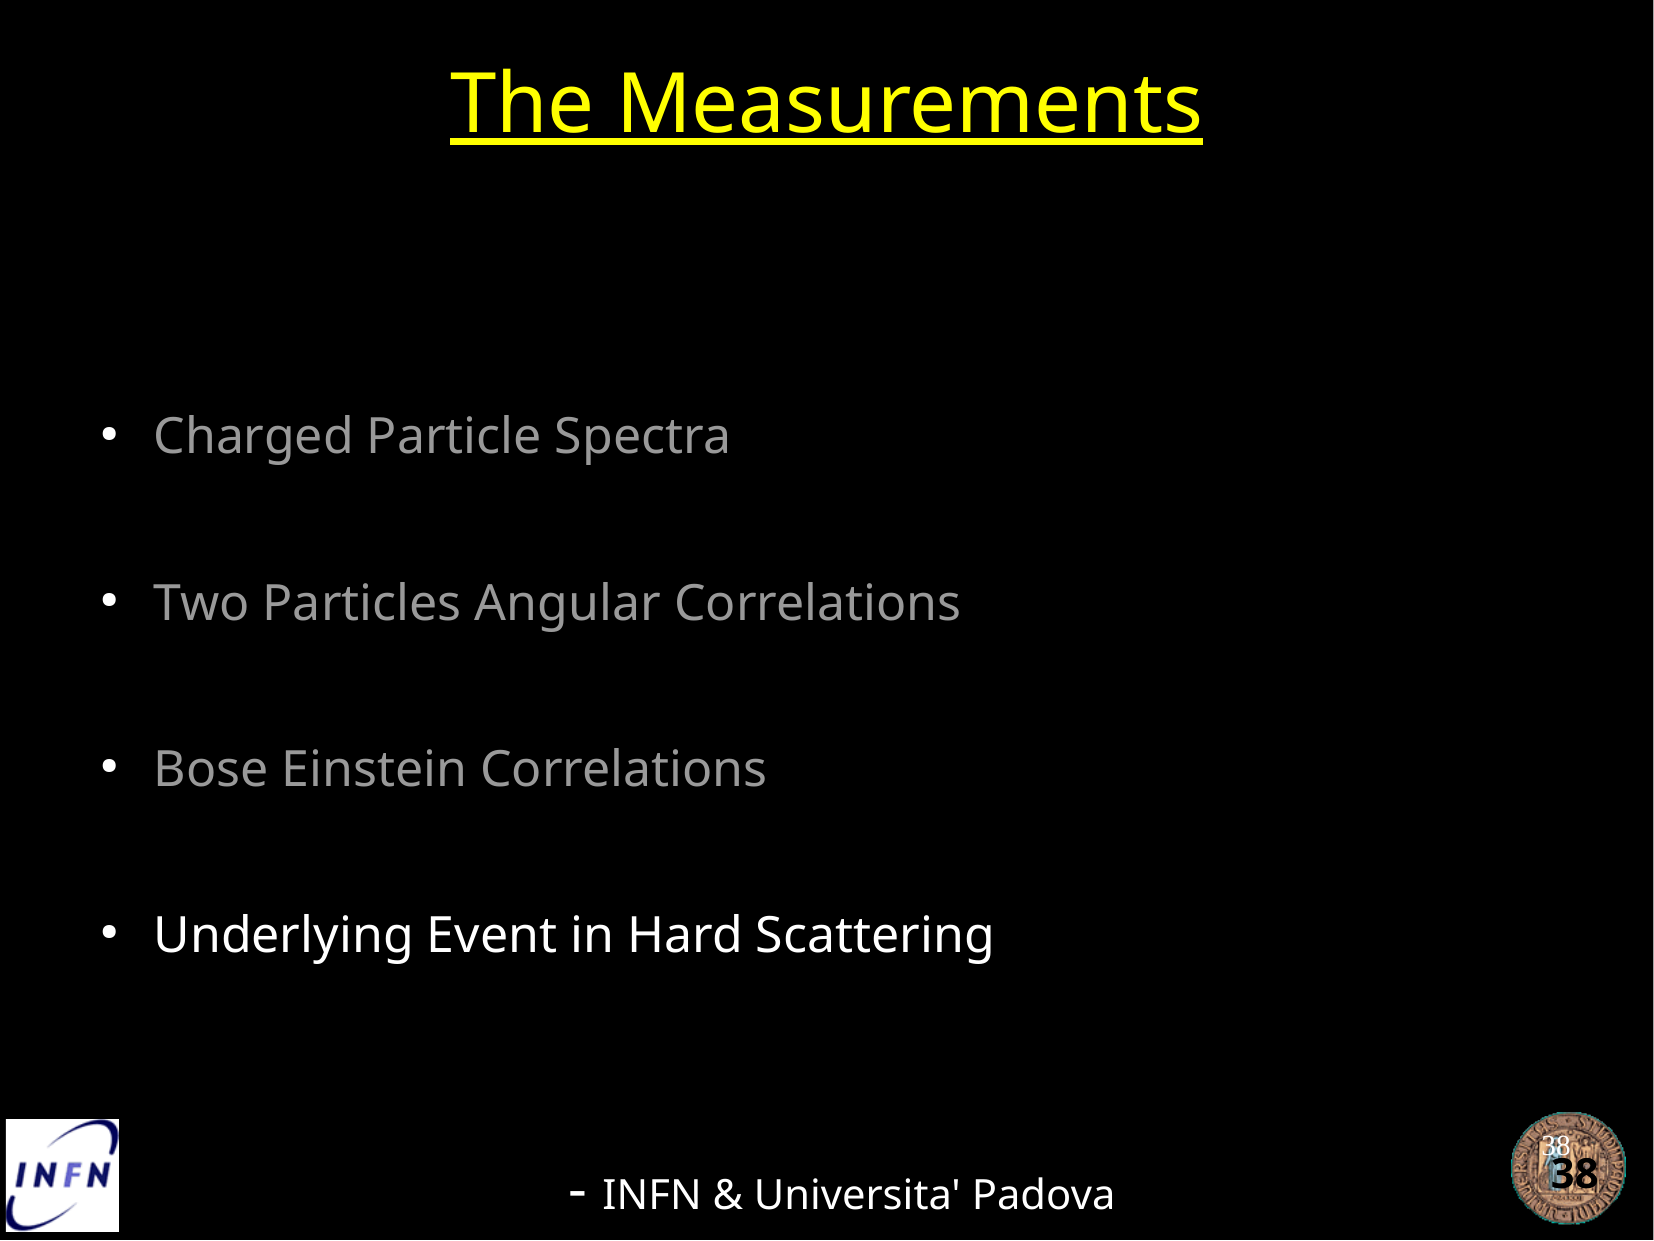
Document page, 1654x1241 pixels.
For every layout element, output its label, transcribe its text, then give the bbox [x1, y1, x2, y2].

list Charged Particle Spectra Two Particles Angular Correlations Bose Einstein Correlations Underlying Event in Hard Scattering [82, 332, 1571, 841]
picture [5, 1119, 119, 1232]
title The Measurements [82, 43, 1571, 157]
picture [1511, 1111, 1626, 1226]
